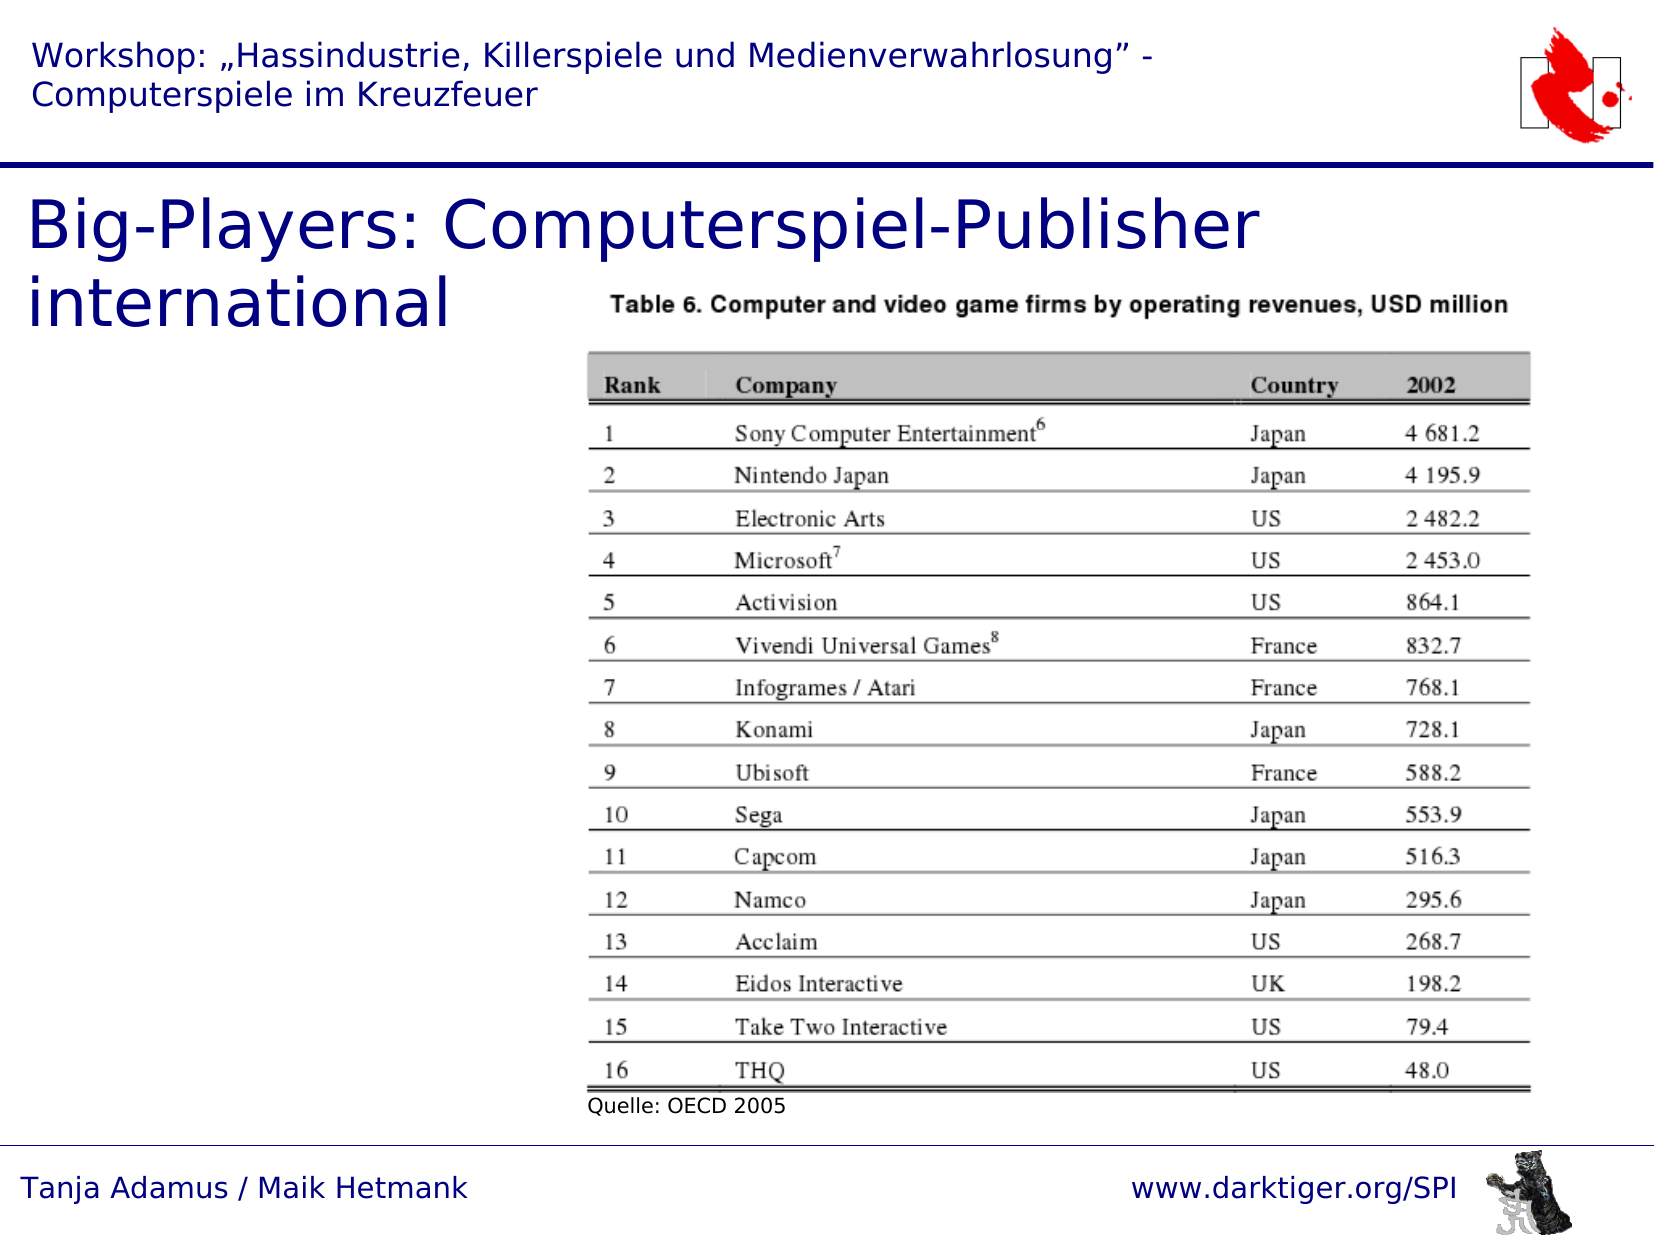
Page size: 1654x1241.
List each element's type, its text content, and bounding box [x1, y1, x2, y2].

text_box Big-Players: Computerspiel-Publisher international [11, 179, 1625, 350]
text_box Workshop: „Hassindustrie, Killerspiele und Medienverwahrlosung” - Computerspiele im Kreuzfeuer [16, 29, 1418, 178]
text_box Quelle: OECD 2005 [572, 1086, 802, 1126]
picture [1486, 1150, 1572, 1235]
picture [531, 271, 1547, 1093]
picture [1503, 16, 1632, 148]
